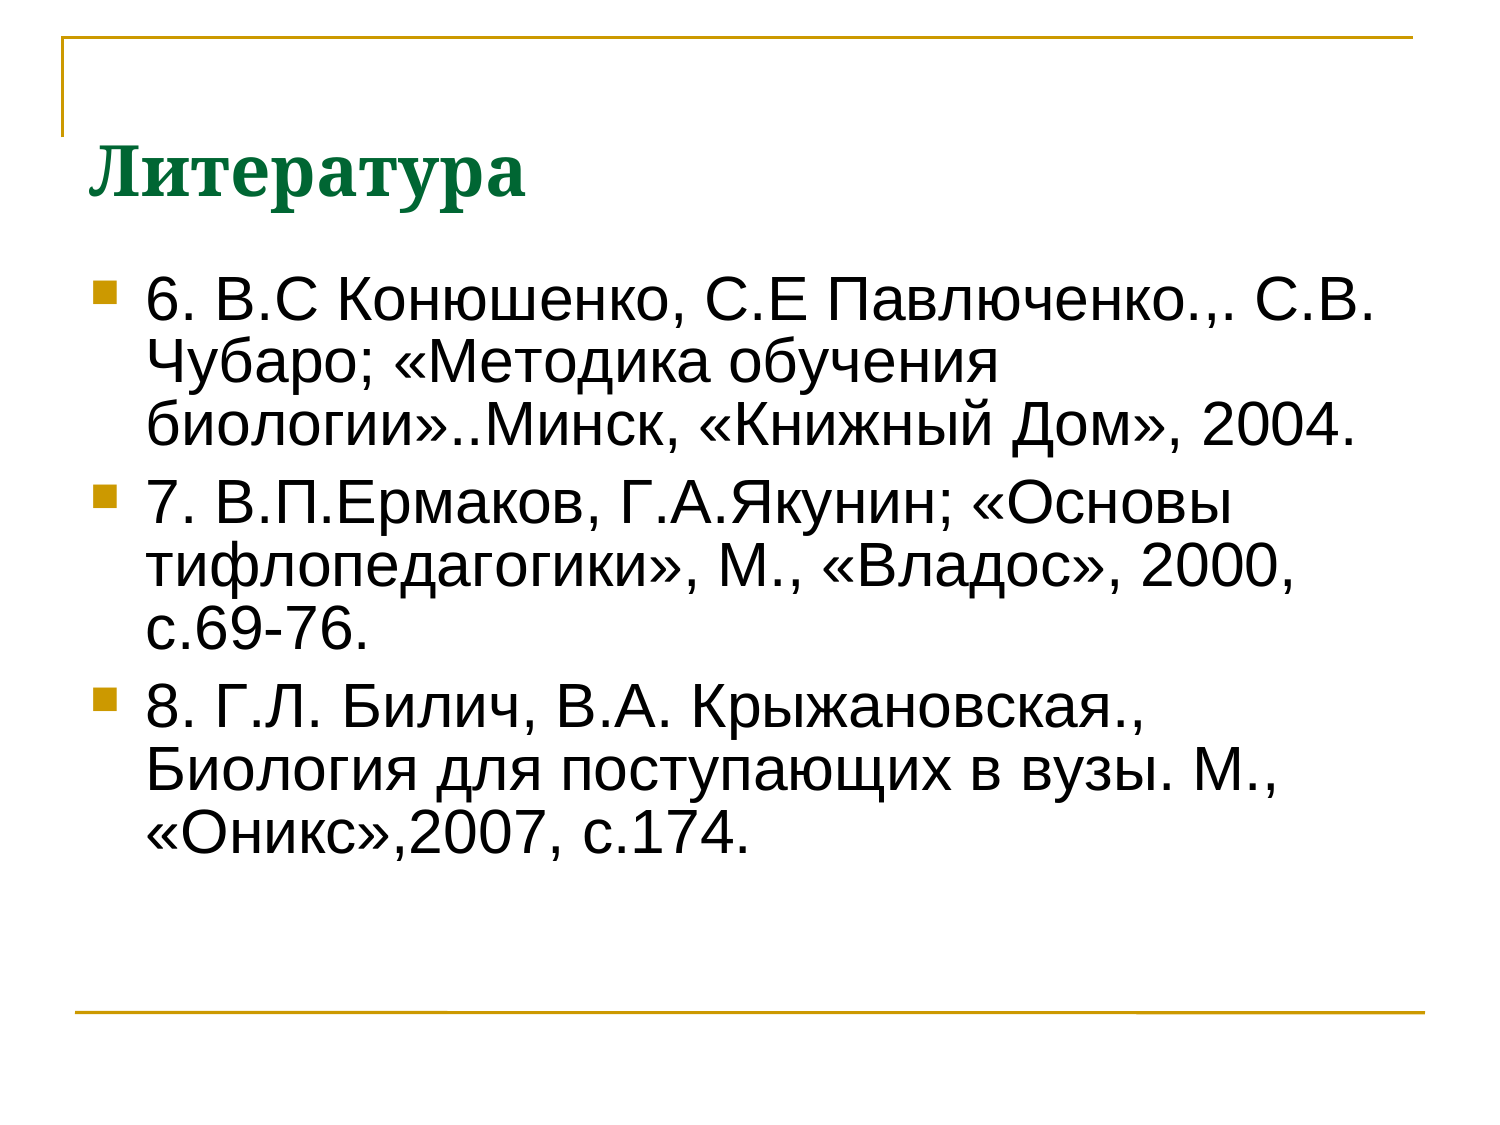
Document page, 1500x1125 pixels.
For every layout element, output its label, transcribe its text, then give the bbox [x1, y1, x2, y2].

list 6. В.С Конюшенко, С.Е Павлюченко.,. С.В. Чубаро; «Методика обучения биологии»..Минск, «Книжный Дом», 2004. 7. В.П.Ермаков, Г.А.Якунин; «Основы тифлопедагогики», М., «Владос», 2000, с.69-76. 8. Г.Л. Билич, В.А. Крыжановская., Биология для поступающих в вузы. М., «Оникс»,2007, с.174. [75, 262, 1426, 1006]
title Литература [75, 113, 1426, 233]
